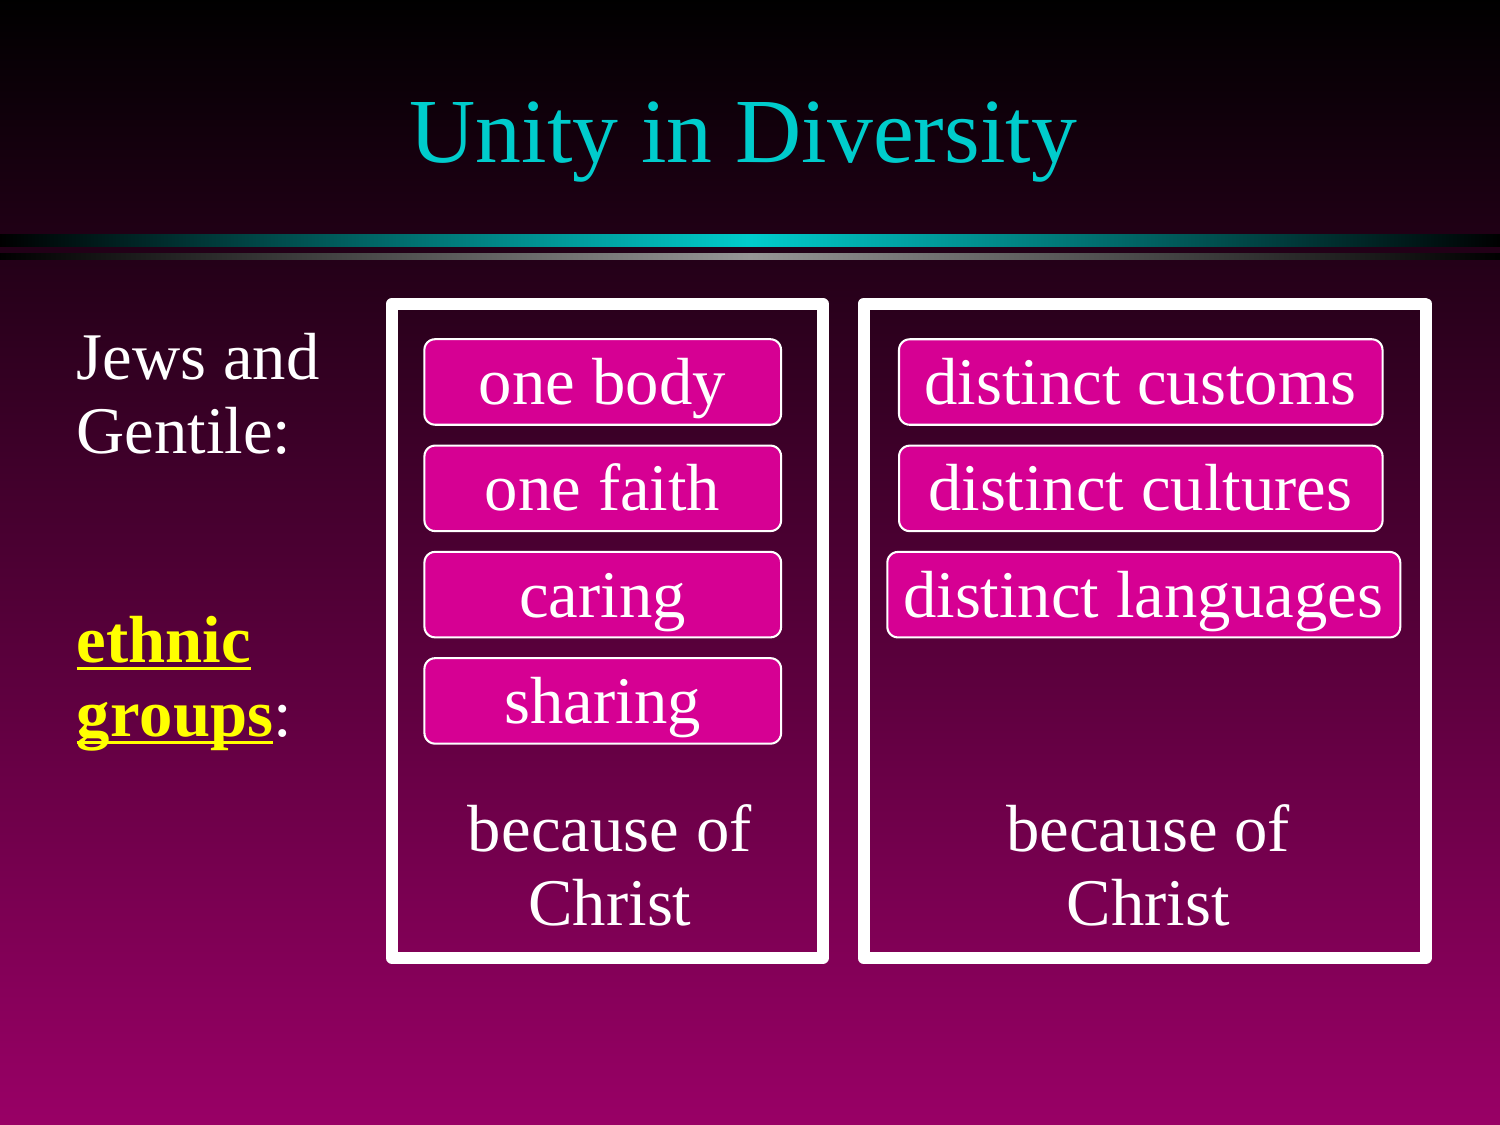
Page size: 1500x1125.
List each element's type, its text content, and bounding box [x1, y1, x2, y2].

text_box one body [437, 339, 782, 425]
text_box distinct customs [898, 339, 1383, 425]
title Unity in Diversity [99, 37, 1388, 225]
text_box caring [424, 551, 782, 638]
text_box ethnic groups: [61, 595, 437, 759]
text_box because of Christ [383, 784, 838, 948]
text_box Jews and Gentile: [398, 312, 437, 476]
text_box one faith [424, 445, 782, 532]
text_box distinct languages [887, 551, 1401, 638]
text_box sharing [437, 658, 782, 744]
text_box because of Christ [851, 784, 1445, 948]
text_box distinct cultures [899, 445, 1383, 532]
text_box Jews and Gentile: [61, 312, 386, 476]
